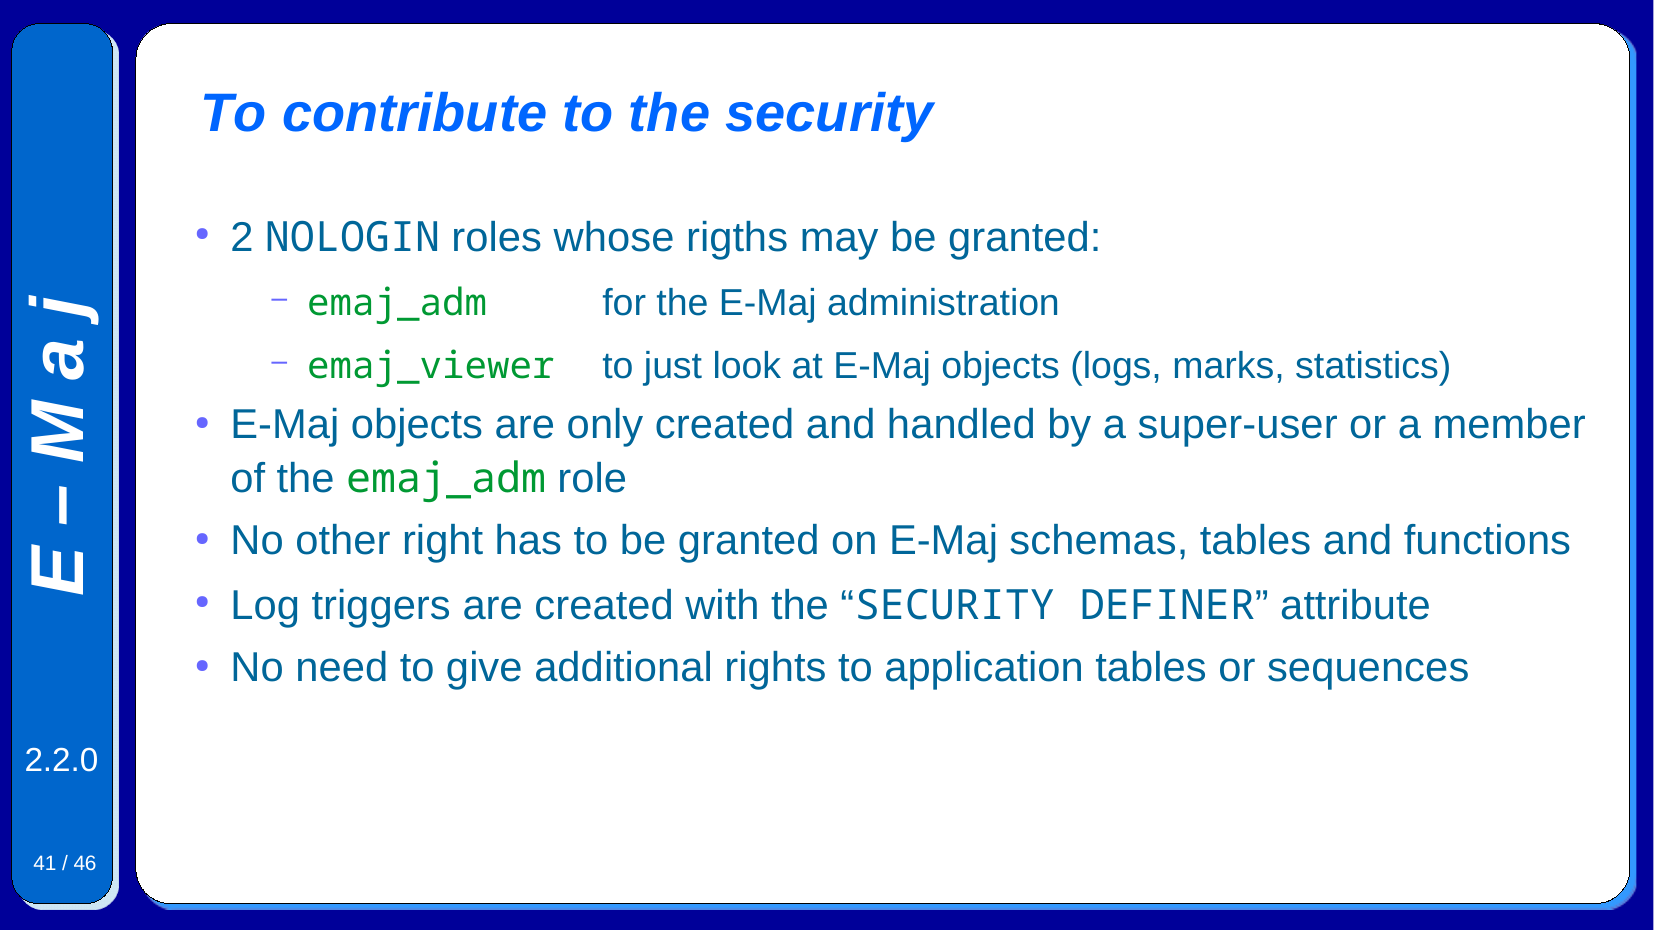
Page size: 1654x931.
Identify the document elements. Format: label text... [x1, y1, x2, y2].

list 2 NOLOGIN roles whose rigths may be granted: emaj_adm for the E-Maj administration emaj_viewer to just look at E-Maj objects (logs, marks, statistics) E-Maj objects are only created and handled by a super-user or a member of the emaj_adm role No other right has to be granted on E-Maj schemas, tables and functions Log triggers are created with the “SECURITY DEFINER” attribute No need to give additional rights to application tables or sequences [177, 206, 1587, 827]
title To contribute to the security [200, 34, 1575, 191]
